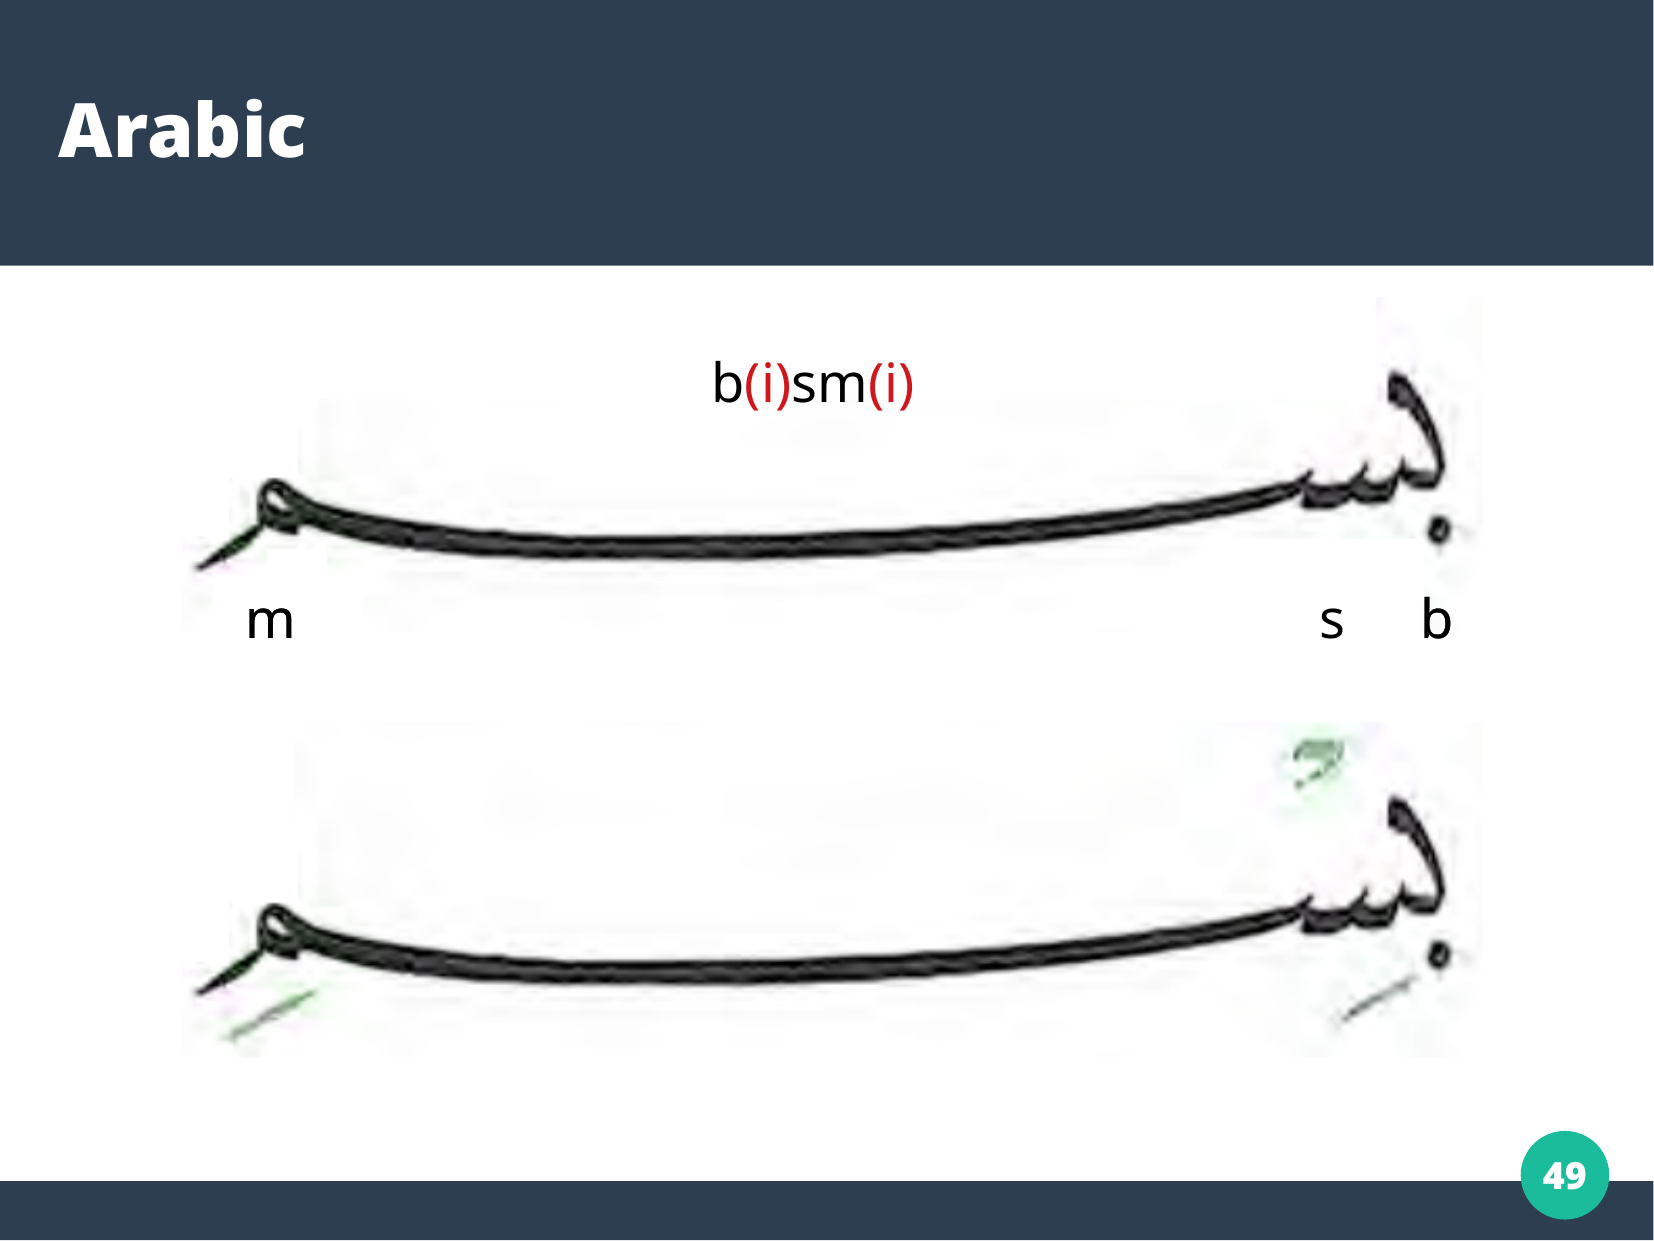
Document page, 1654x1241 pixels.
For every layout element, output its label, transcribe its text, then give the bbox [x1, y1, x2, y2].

text_box b [1405, 572, 1465, 651]
text_box s [1305, 572, 1365, 651]
text_box b(i)sm(i) [696, 336, 993, 438]
picture [182, 297, 1483, 633]
picture [182, 722, 1483, 1058]
title Arabic [59, 49, 1595, 207]
text_box m [230, 572, 308, 651]
